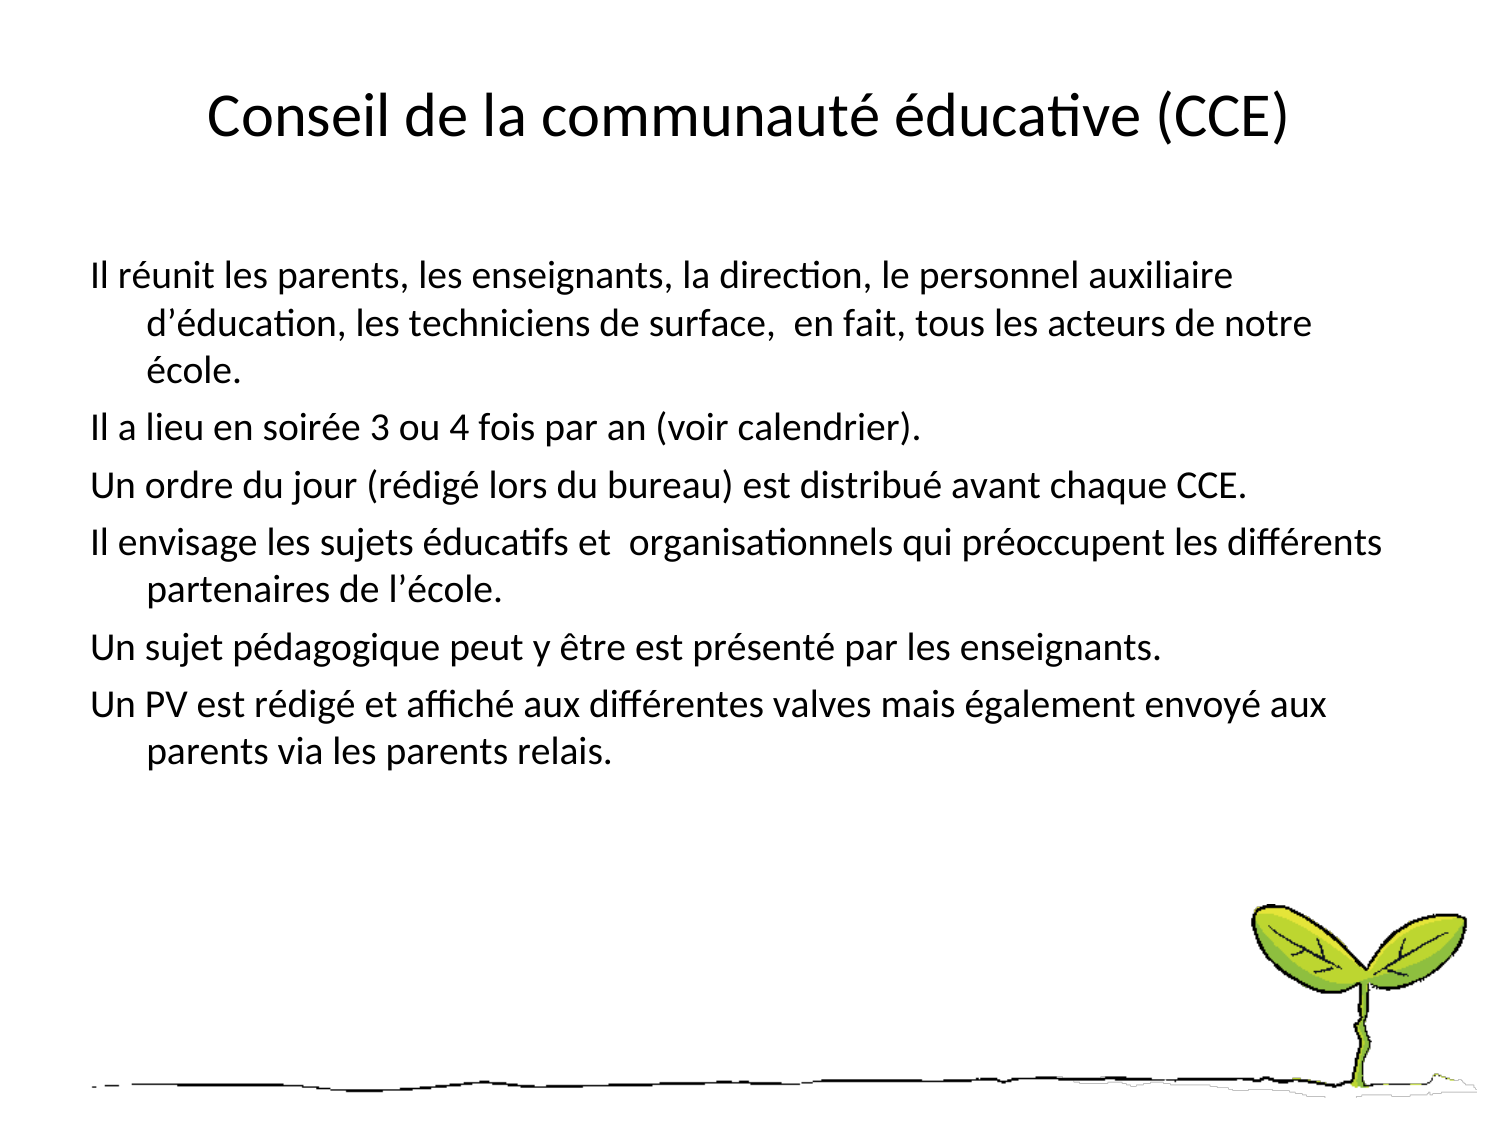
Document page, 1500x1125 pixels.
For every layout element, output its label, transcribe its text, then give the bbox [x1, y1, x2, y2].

picture [88, 904, 1477, 1098]
list Conseil de la communauté éducative (CCE) Il réunit les parents, les enseignants, la direction, le personnel auxiliaire d’éducation, les techniciens de surface, en fait, tous les acteurs de notre école. Il a lieu en soirée 3 ou 4 fois par an (voir calendrier). Un ordre du jour (rédigé lors du bureau) est distribué avant chaque CCE. Il envisage les sujets éducatifs et organisationnels qui préoccupent les différents partenaires de l’école. Un sujet pédagogique peut y être est présenté par les enseignants. Un PV est rédigé et affiché aux différentes valves mais également envoyé aux parents via les parents relais. [75, 66, 1426, 1005]
